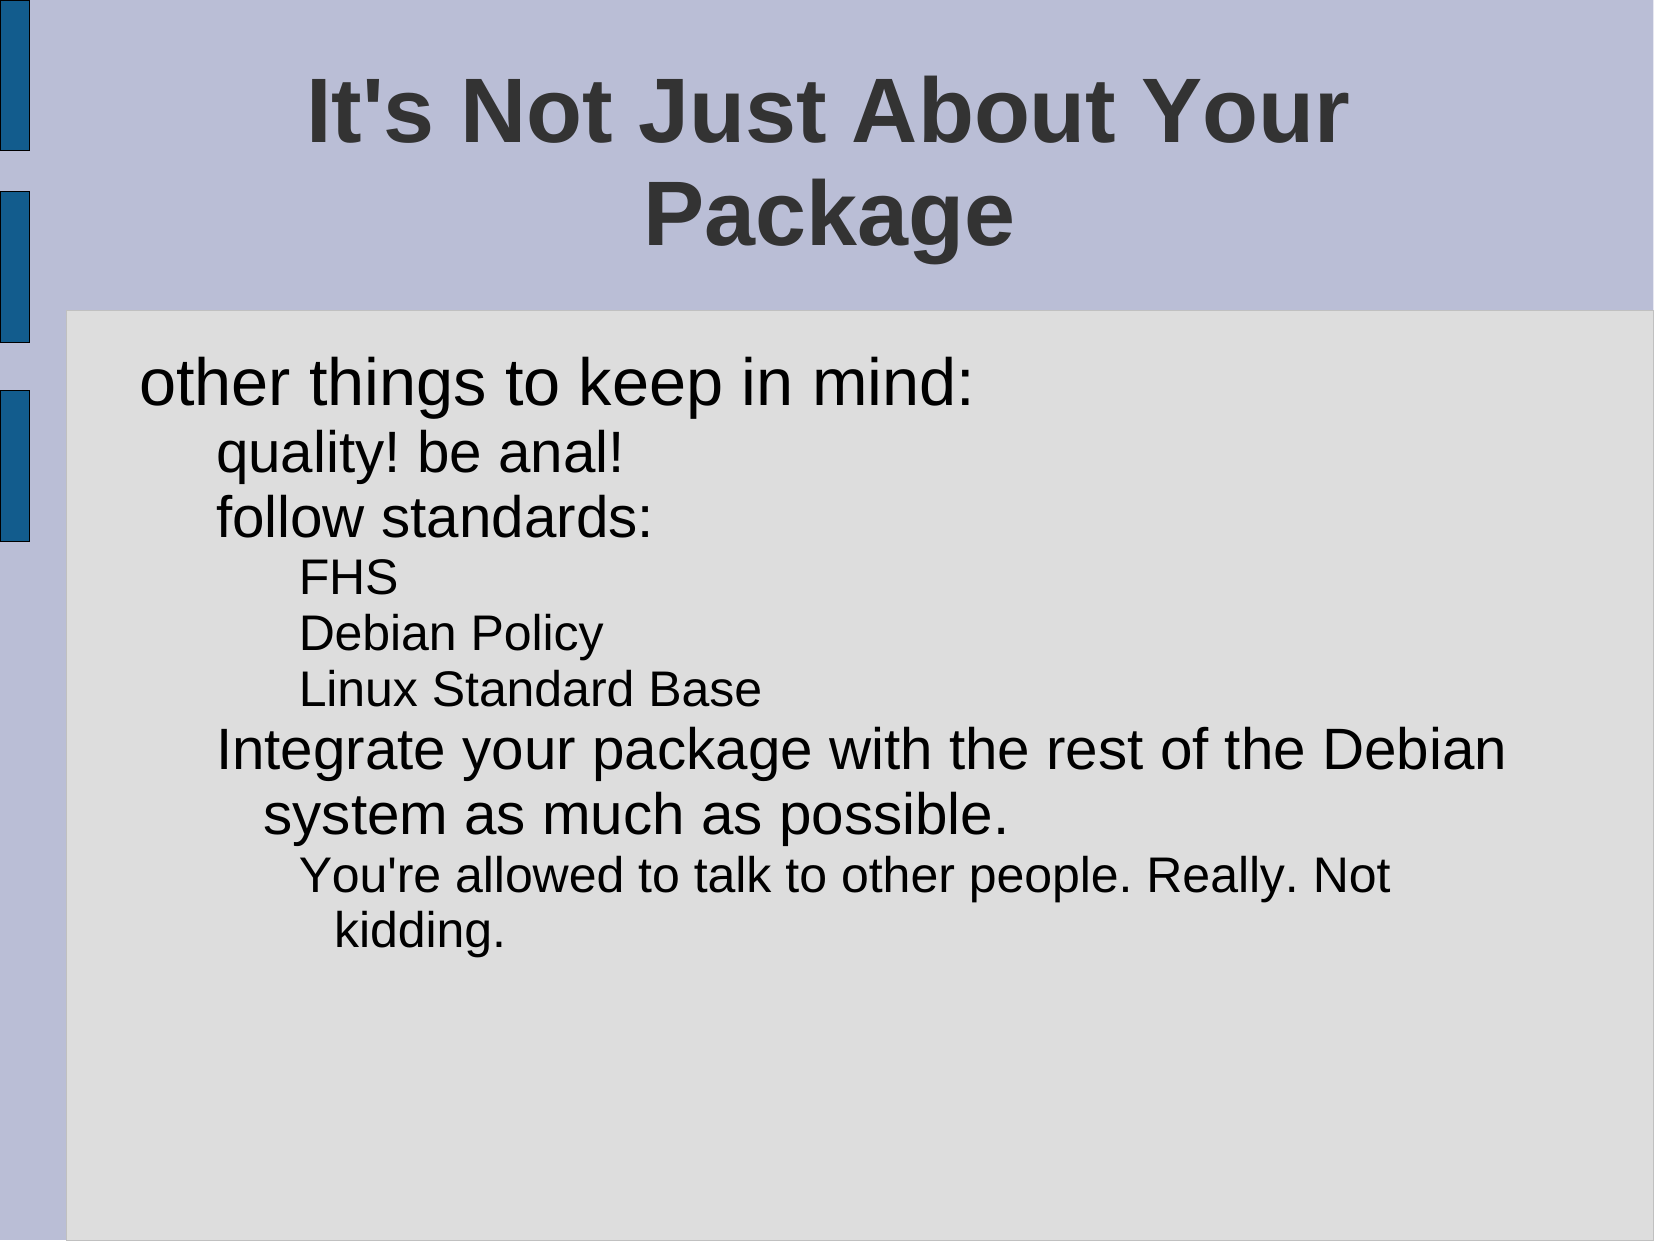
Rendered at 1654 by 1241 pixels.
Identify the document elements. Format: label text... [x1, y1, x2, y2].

title It's Not Just About Your Package [123, 55, 1536, 270]
list other things to keep in mind: quality! be anal! follow standards: FHS Debian Policy Linux Standard Base Integrate your package with the rest of the Debian system as much as possible. You're allowed to talk to other people. Really. Not kidding. [121, 344, 1534, 1127]
